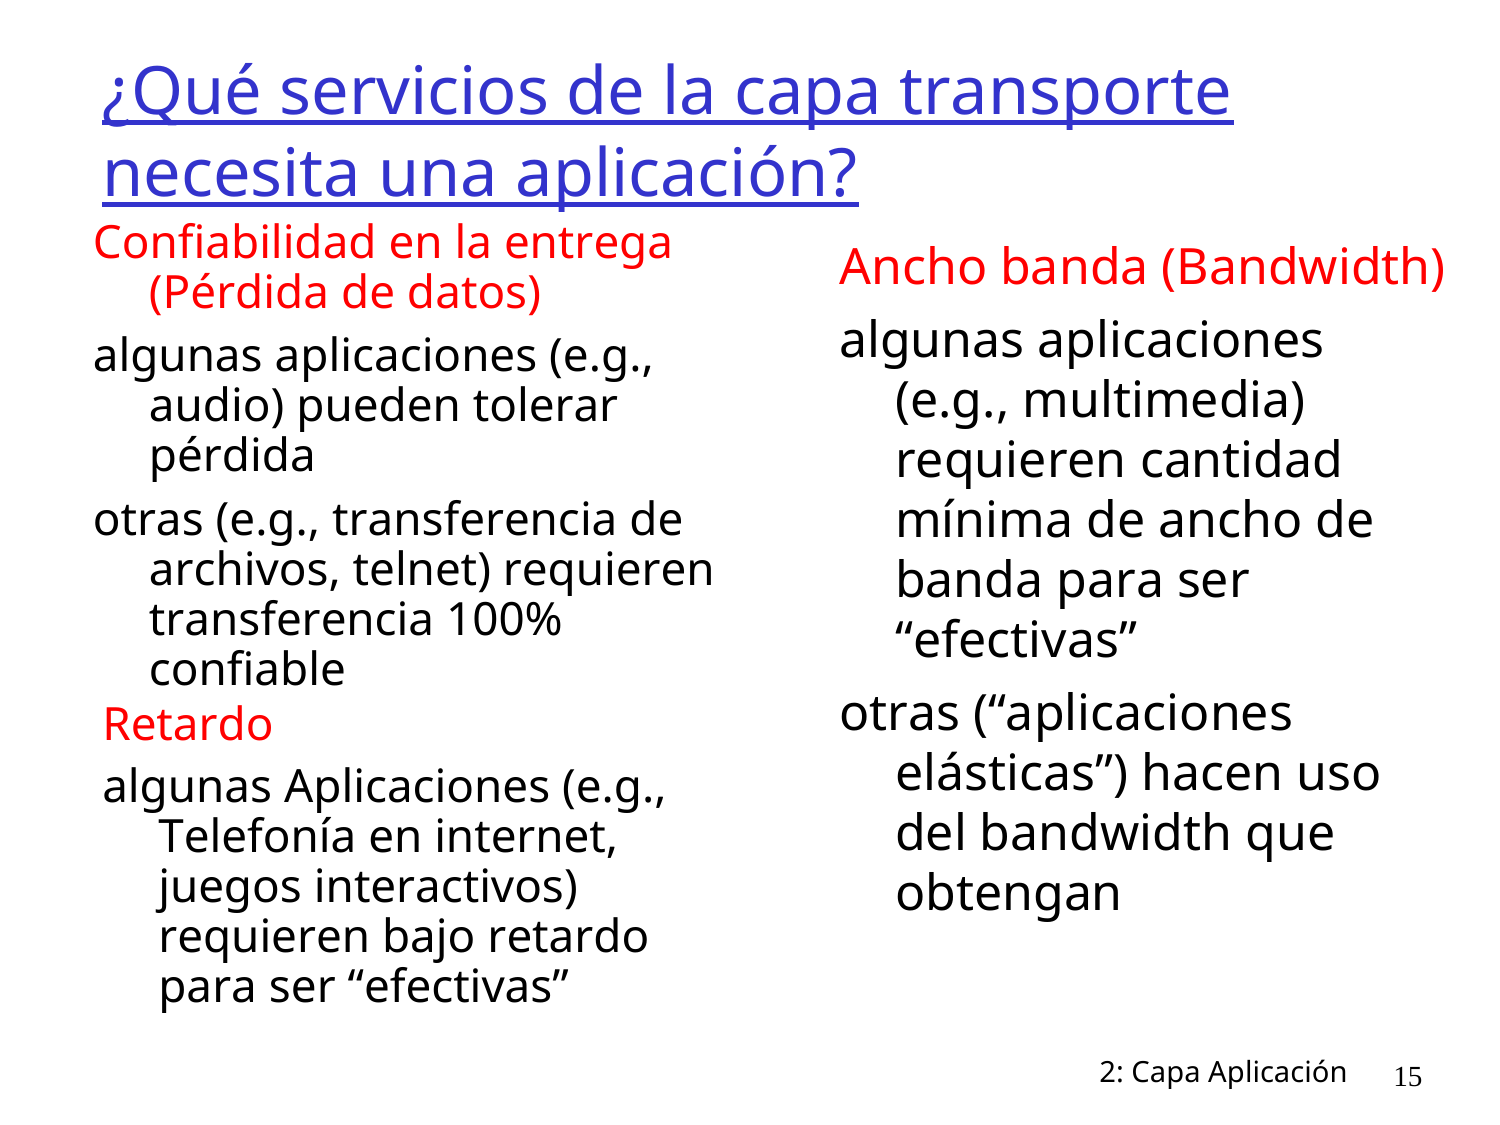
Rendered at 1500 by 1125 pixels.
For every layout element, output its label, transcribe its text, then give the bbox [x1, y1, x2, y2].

title ¿Qué servicios de la capa transporte necesita una aplicación? [87, 35, 1450, 228]
list Confiabilidad en la entrega (Pérdida de datos) algunas aplicaciones (e.g., audio) pueden tolerar pérdida otras (e.g., transferencia de archivos, telnet) requieren transferencia 100% confiable [78, 210, 787, 726]
list Retardo algunas Aplicaciones (e.g., Telefonía en internet, juegos interactivos) requieren bajo retardo para ser “efectivas” [87, 692, 713, 1094]
text_box Ancho banda (Bandwidth) algunas aplicaciones (e.g., multimedia) requieren cantidad mínima de ancho de banda para ser “efectivas” otras (“aplicaciones elásticas”) hacen uso del bandwidth que obtengan [824, 233, 1462, 928]
